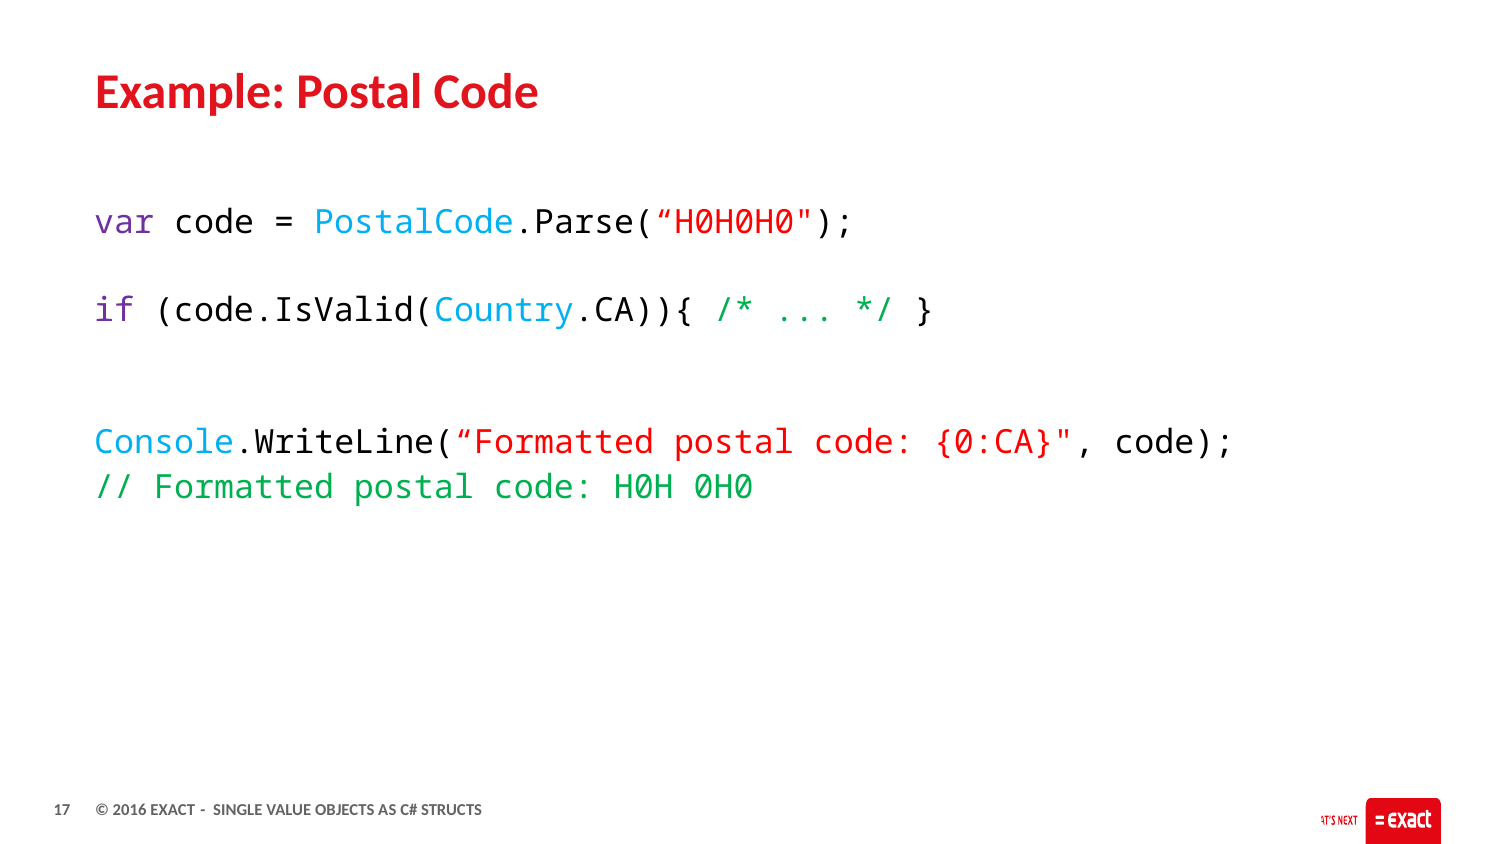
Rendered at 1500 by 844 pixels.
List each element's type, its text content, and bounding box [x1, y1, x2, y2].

text_box [38, 786, 96, 832]
text_box - Single Value Objects as C# structs [185, 786, 826, 832]
list var code = PostalCode.Parse(“H0H0H0"); if (code.IsValid(Country.CA)){ /* ... */ } Console.WriteLine(“Formatted postal code: {0:CA}", code); // Formatted postal code: H0H 0H0 [79, 196, 1421, 754]
title Example: Postal Code [79, 62, 1421, 127]
